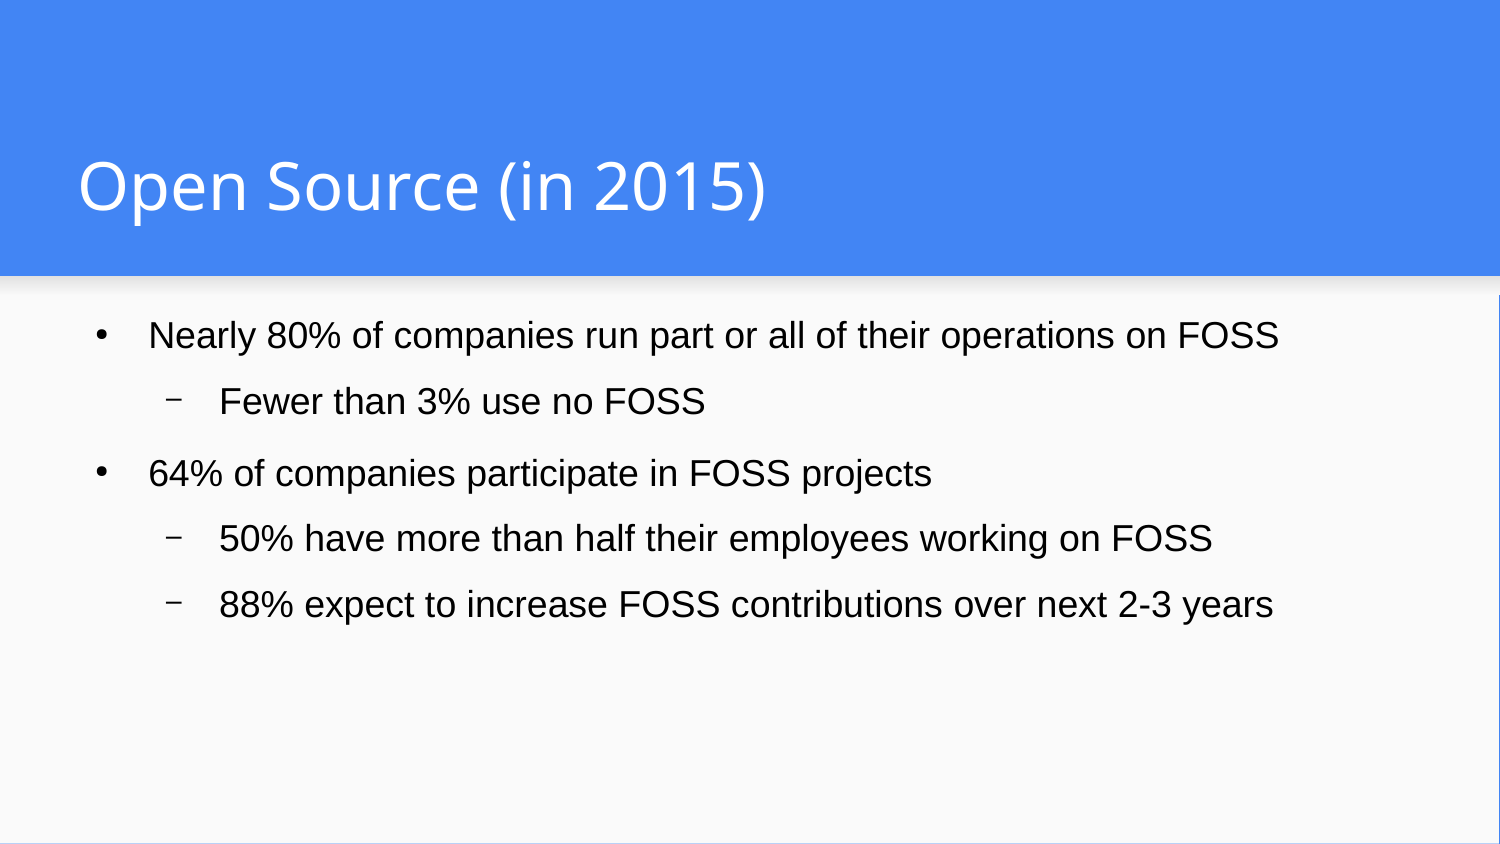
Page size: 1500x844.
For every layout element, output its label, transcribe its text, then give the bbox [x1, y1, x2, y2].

title Open Source (in 2015) [77, 121, 1427, 248]
list Nearly 80% of companies run part or all of their operations on FOSS Fewer than 3% use no FOSS 64% of companies participate in FOSS projects 50% have more than half their employees working on FOSS 88% expect to increase FOSS contributions over next 2-3 years [77, 314, 1427, 760]
